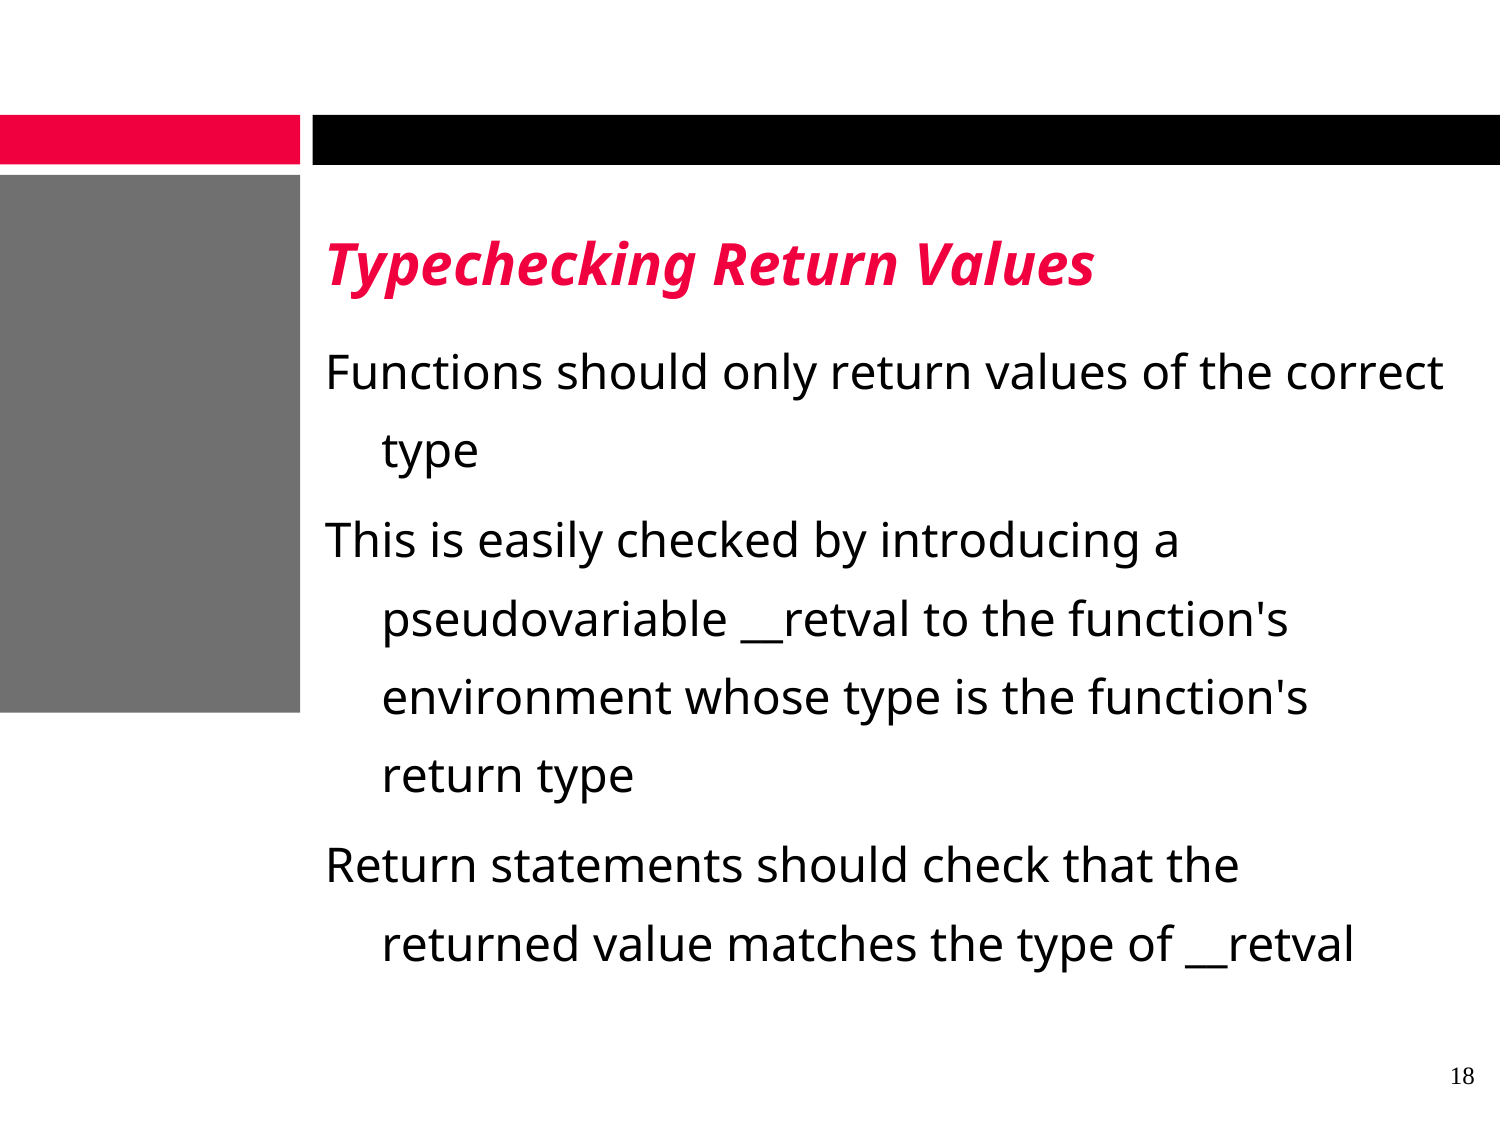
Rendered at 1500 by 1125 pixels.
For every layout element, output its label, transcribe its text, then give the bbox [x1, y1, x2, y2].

title Typechecking Return Values [324, 187, 1450, 324]
list Functions should only return values of the correct type This is easily checked by introducing a pseudovariable __retval to the function's environment whose type is the function's return type Return statements should check that the returned value matches the type of __retval [324, 324, 1450, 1051]
